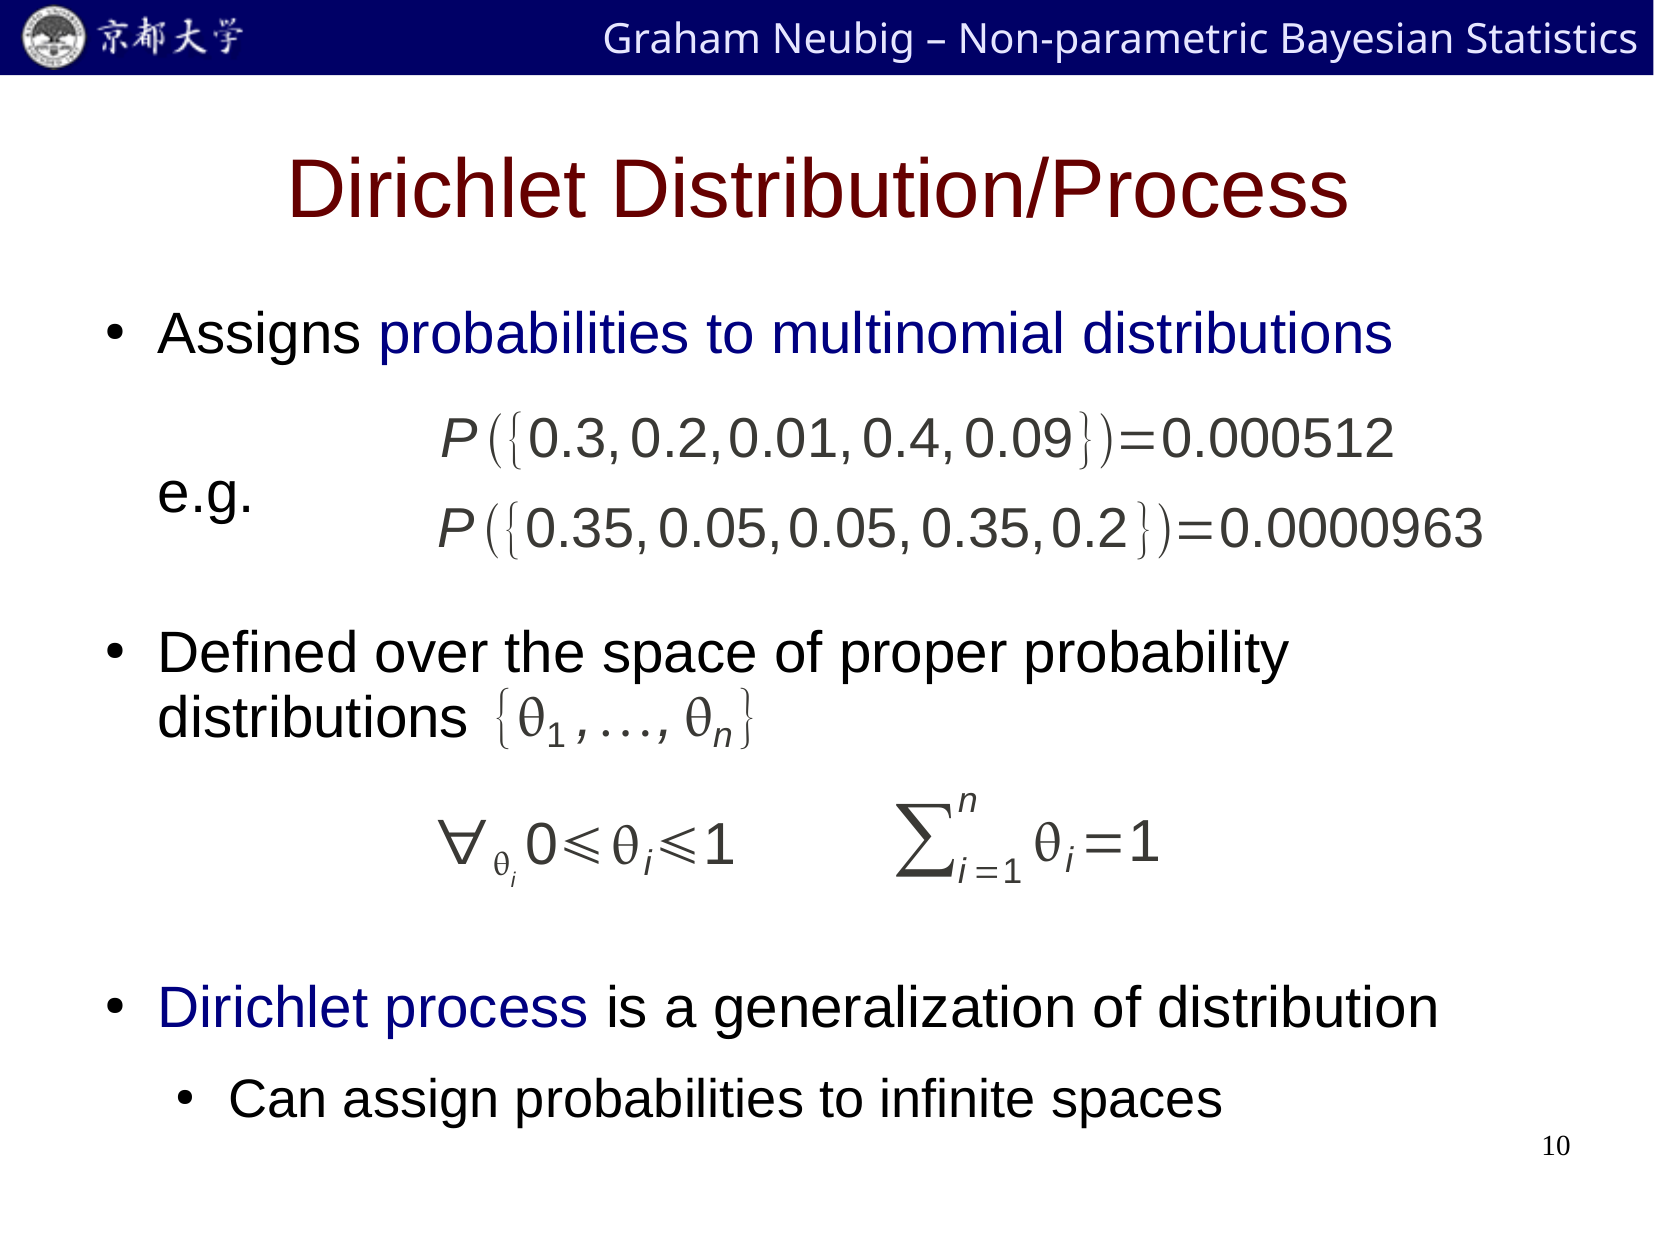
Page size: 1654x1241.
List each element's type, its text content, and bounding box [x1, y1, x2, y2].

list Assigns probabilities to multinomial distributions e.g. Defined over the space of proper probability distributions Dirichlet process is a generalization of distribution Can assign probabilities to infinite spaces [86, 300, 1576, 1130]
picture [0, 0, 247, 70]
title Dirichlet Distribution/Process [75, 100, 1564, 277]
chart [876, 779, 1177, 893]
chart [422, 808, 752, 892]
chart [426, 405, 1412, 471]
chart [479, 680, 775, 758]
chart [423, 494, 1501, 561]
